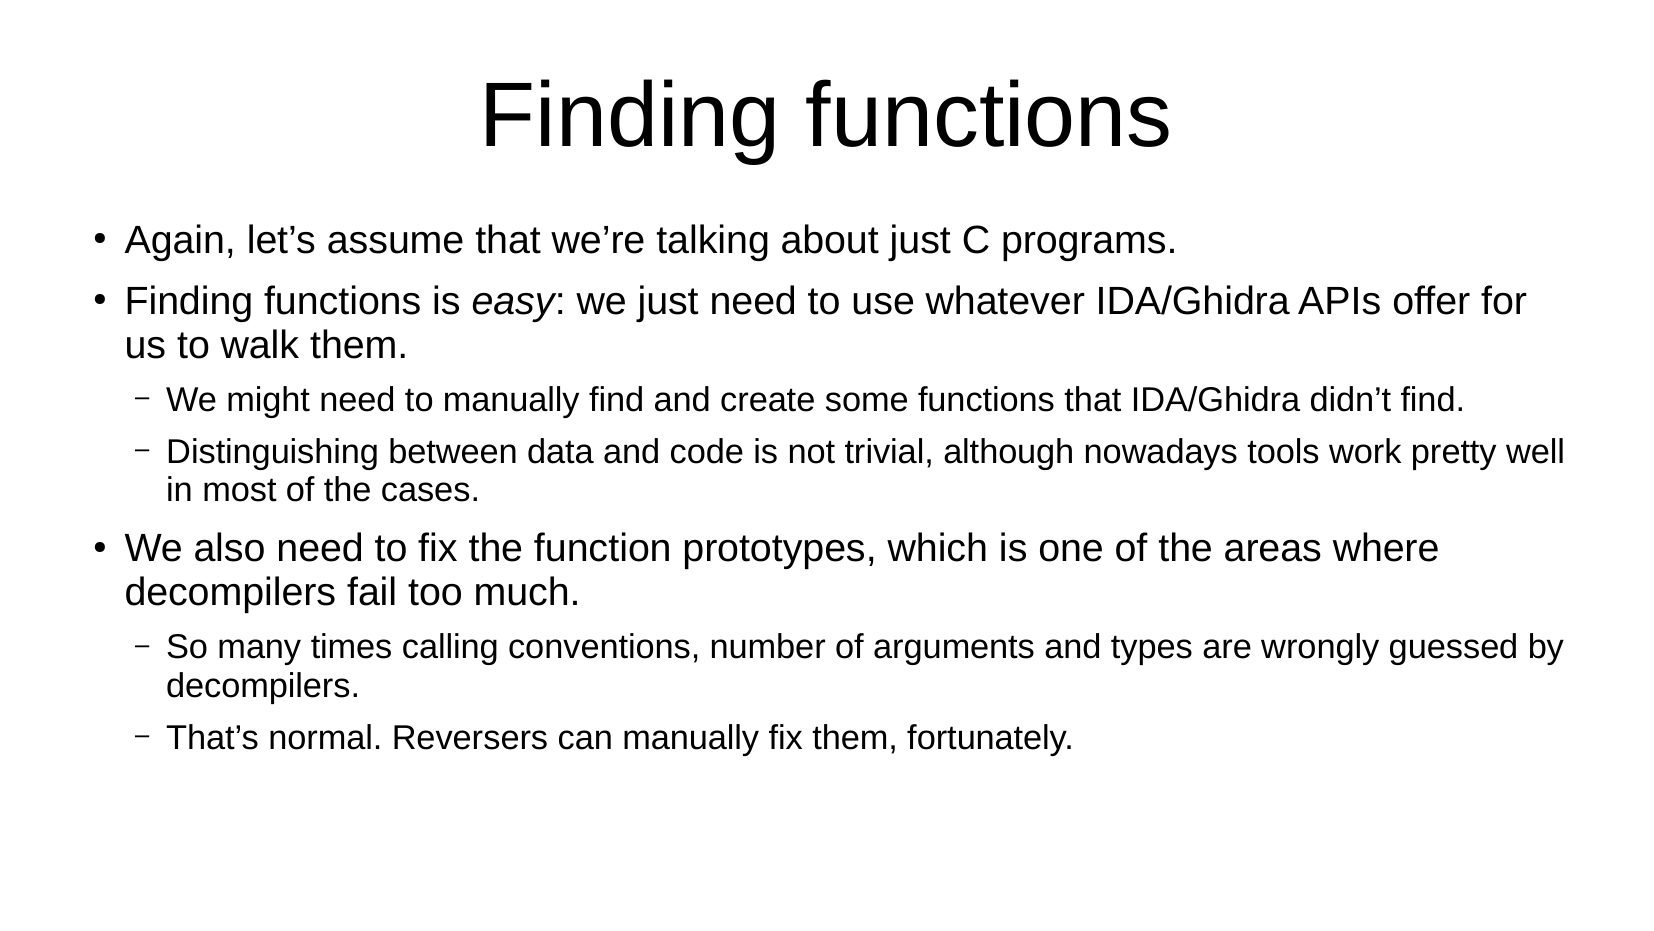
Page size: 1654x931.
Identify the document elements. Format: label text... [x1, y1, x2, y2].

list Again, let’s assume that we’re talking about just C programs. Finding functions is easy: we just need to use whatever IDA/Ghidra APIs offer for us to walk them. We might need to manually find and create some functions that IDA/Ghidra didn’t find. Distinguishing between data and code is not trivial, although nowadays tools work pretty well in most of the cases. We also need to fix the function prototypes, which is one of the areas where decompilers fail too much. So many times calling conventions, number of arguments and types are wrongly guessed by decompilers. That’s normal. Reversers can manually fix them, fortunately. [82, 217, 1571, 758]
title Finding functions [82, 37, 1571, 193]
